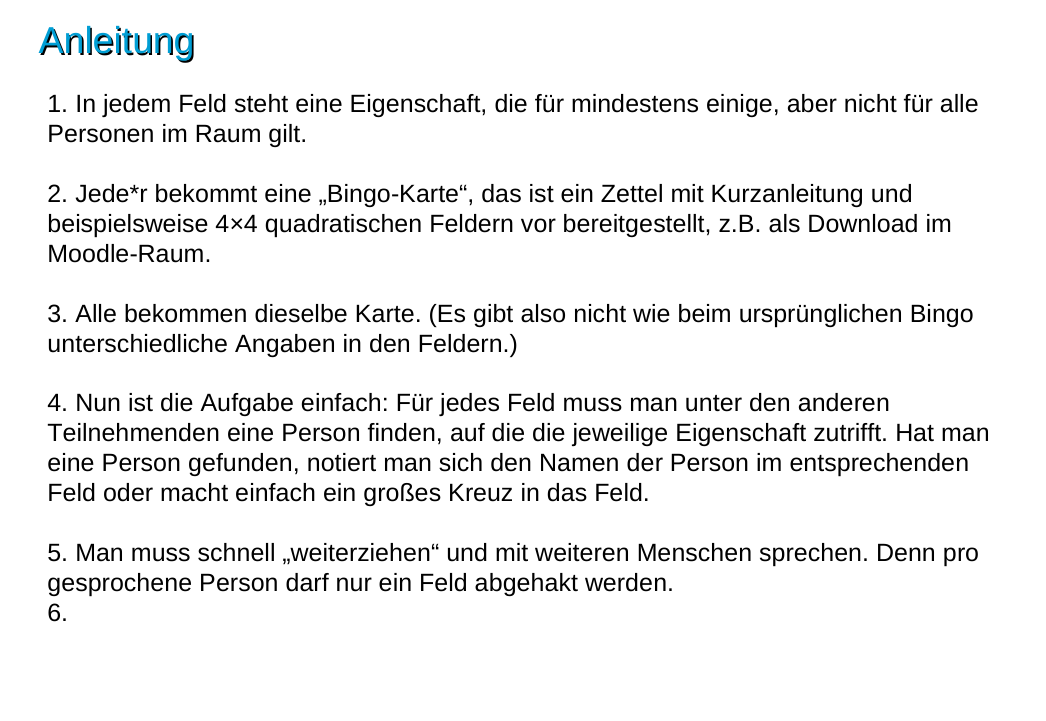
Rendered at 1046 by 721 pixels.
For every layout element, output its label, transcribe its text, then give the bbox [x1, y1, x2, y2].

text_box In jedem Feld steht eine Eigenschaft, die für mindestens einige, aber nicht für alle Personen im Raum gilt. Jede*r bekommt eine „Bingo-Karte“, das ist ein Zettel mit Kurzanleitung und beispielsweise 4×4 quadratischen Feldern vor bereitgestellt, z.B. als Download im Moodle-Raum. Alle bekommen dieselbe Karte. (Es gibt also nicht wie beim ursprünglichen Bingo unterschiedliche Angaben in den Feldern.) Nun ist die Aufgabe einfach: Für jedes Feld muss man unter den anderen Teilnehmenden eine Person finden, auf die die jeweilige Eigenschaft zutrifft. Hat man eine Person gefunden, notiert man sich den Namen der Person im entsprechenden Feld oder macht einfach ein großes Kreuz in das Feld. Man muss schnell „weiterziehen“ und mit weiteren Menschen sprechen. Denn pro gesprochene Person darf nur ein Feld abgehakt werden. [32, 80, 1030, 634]
title Anleitung [23, 8, 1022, 70]
